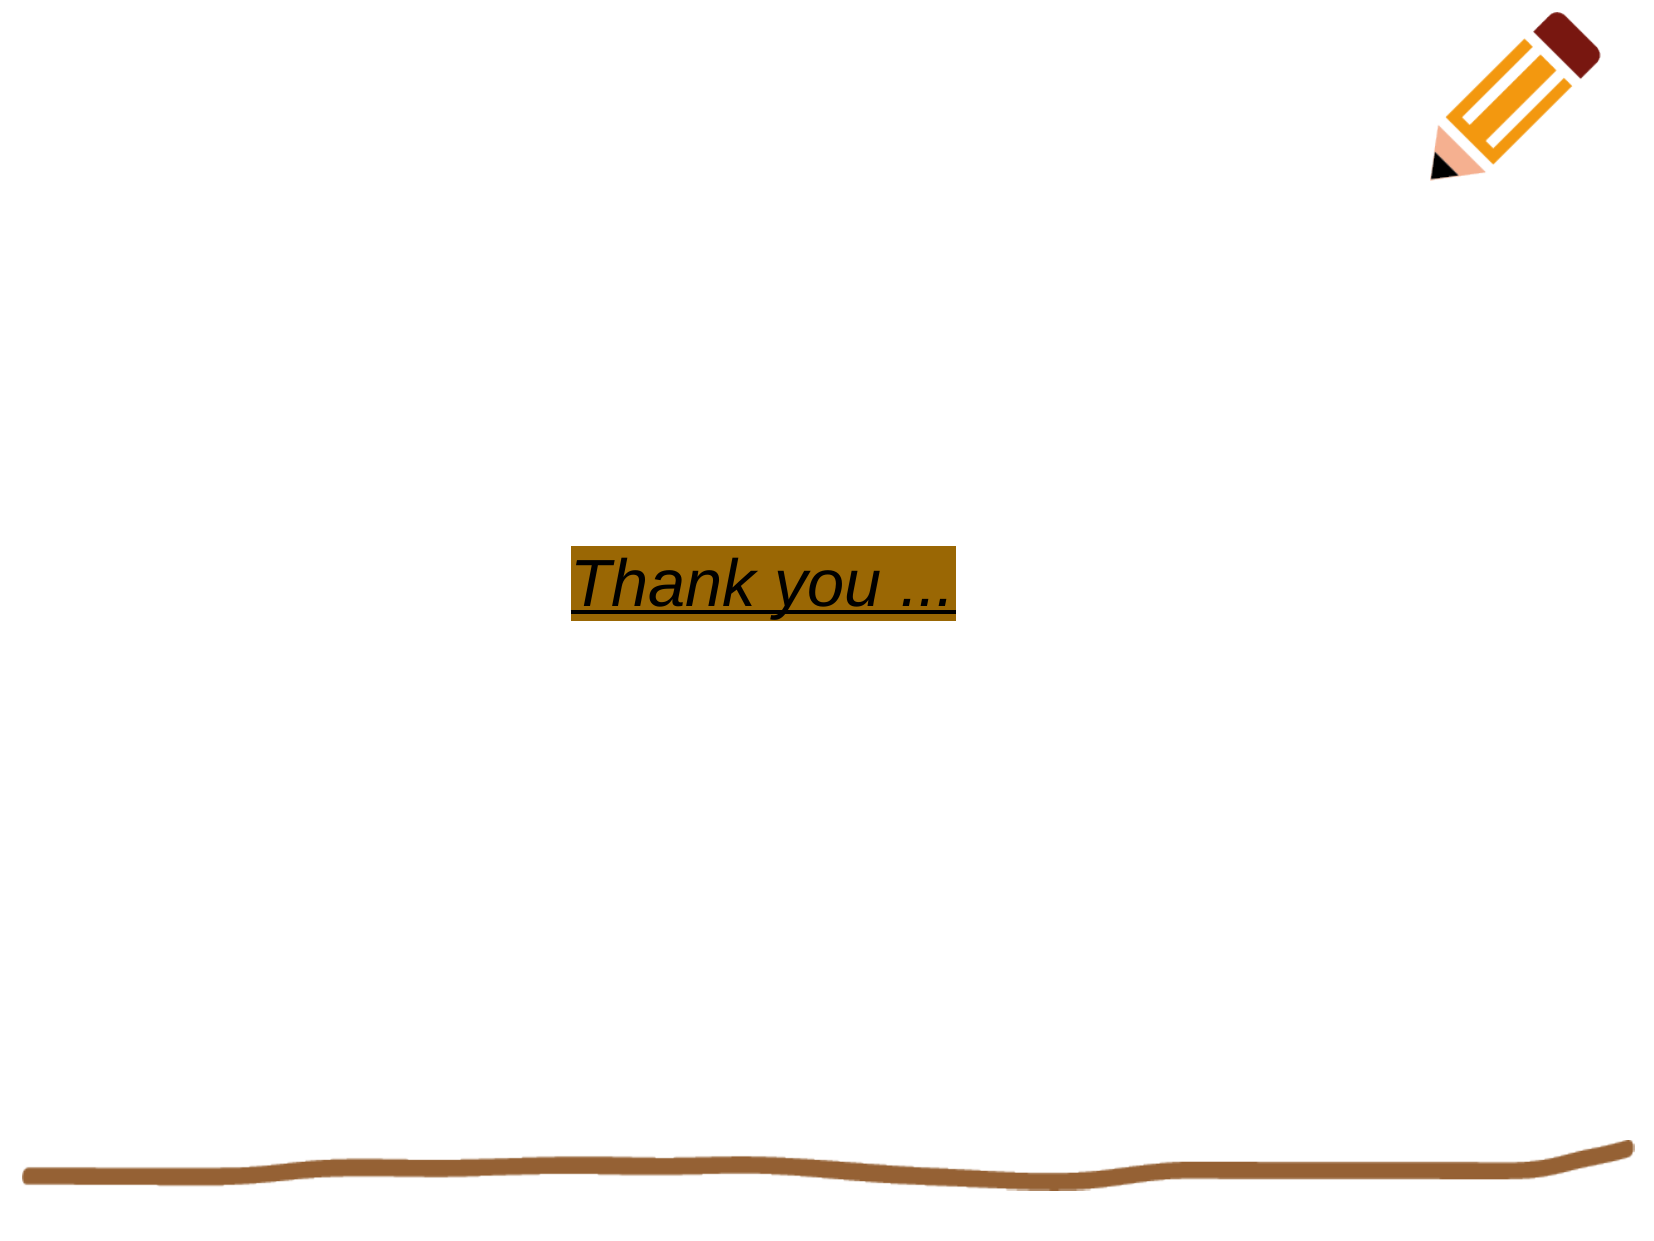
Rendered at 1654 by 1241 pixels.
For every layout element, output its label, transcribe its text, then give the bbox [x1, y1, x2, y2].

picture [22, 1140, 1635, 1191]
subtitle Thank you ... [90, 300, 1437, 867]
picture [1430, 12, 1601, 181]
